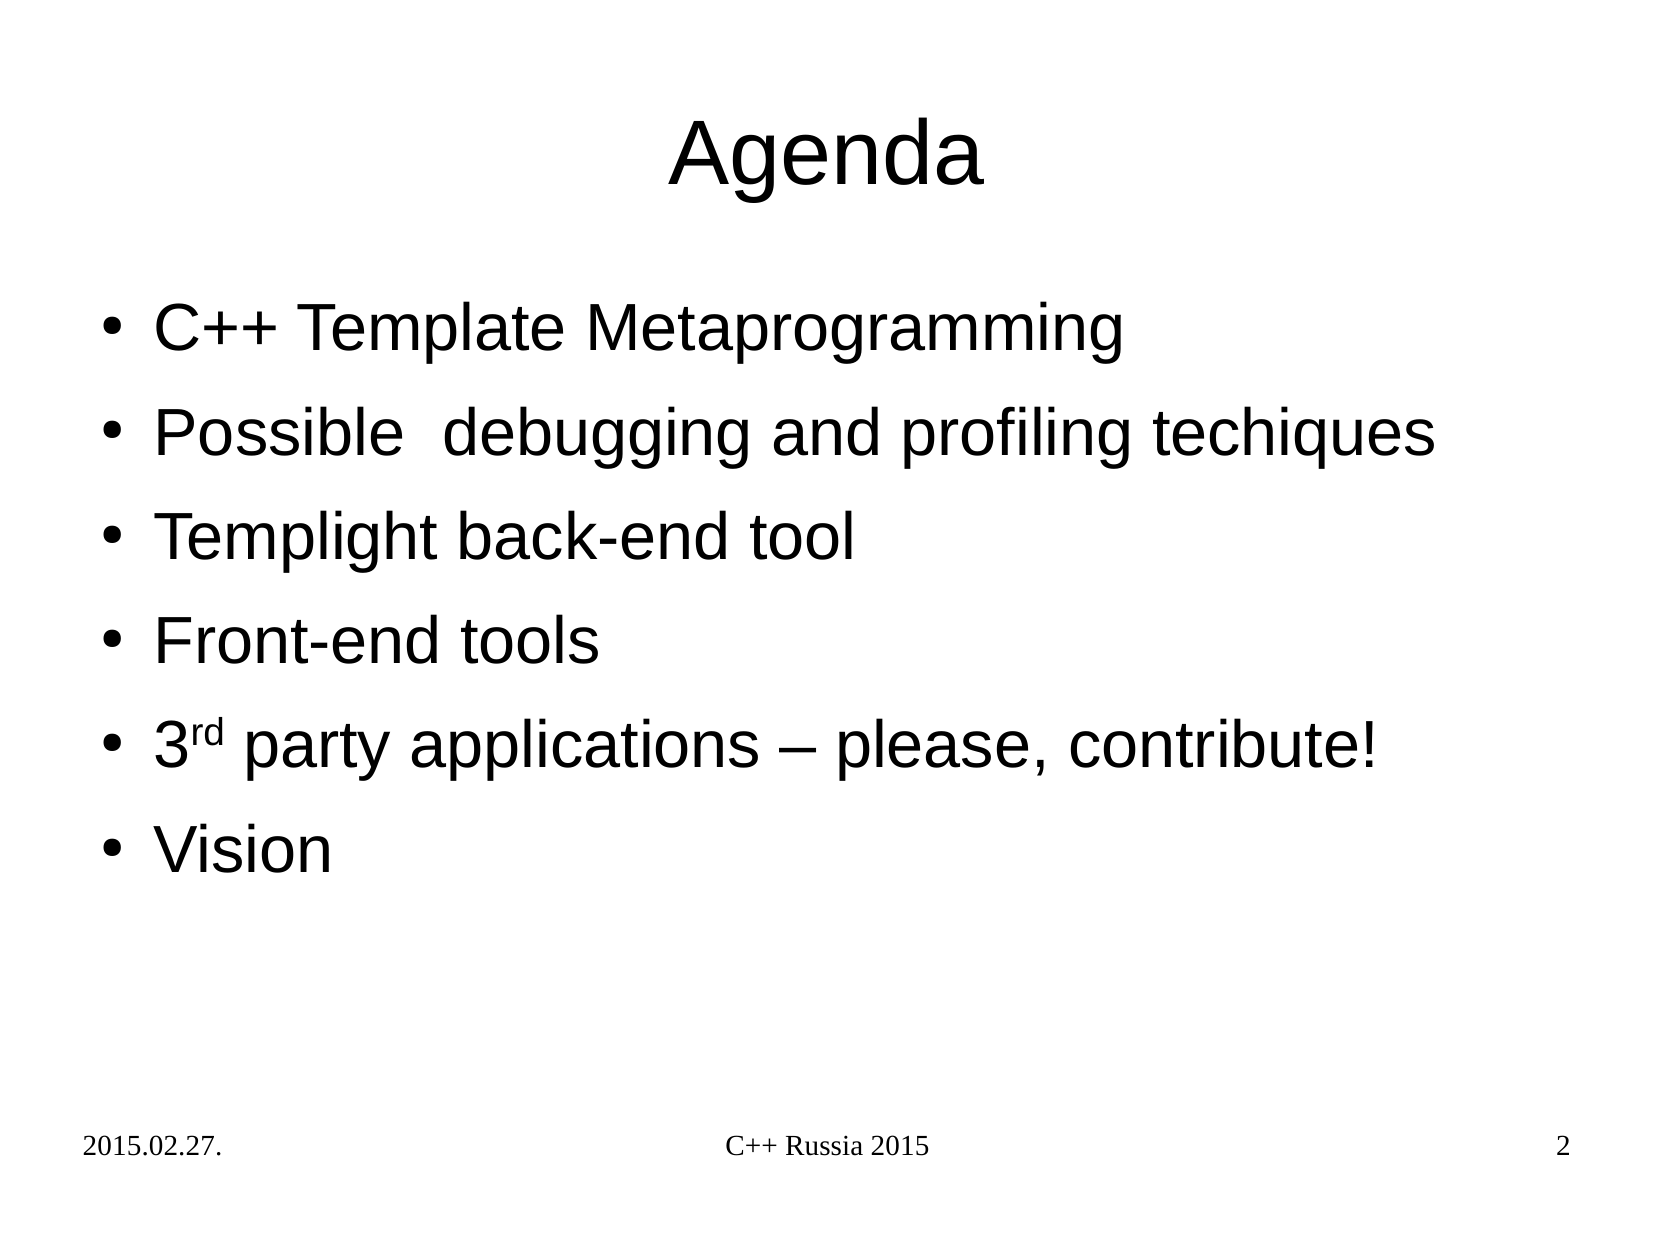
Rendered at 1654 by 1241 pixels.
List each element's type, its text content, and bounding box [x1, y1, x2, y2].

list C++ Template Metaprogramming Possible debugging and profiling techiques Templight back-end tool Front-end tools 3rd party applications – please, contribute! Vision [82, 290, 1571, 1010]
title Agenda [82, 49, 1571, 257]
